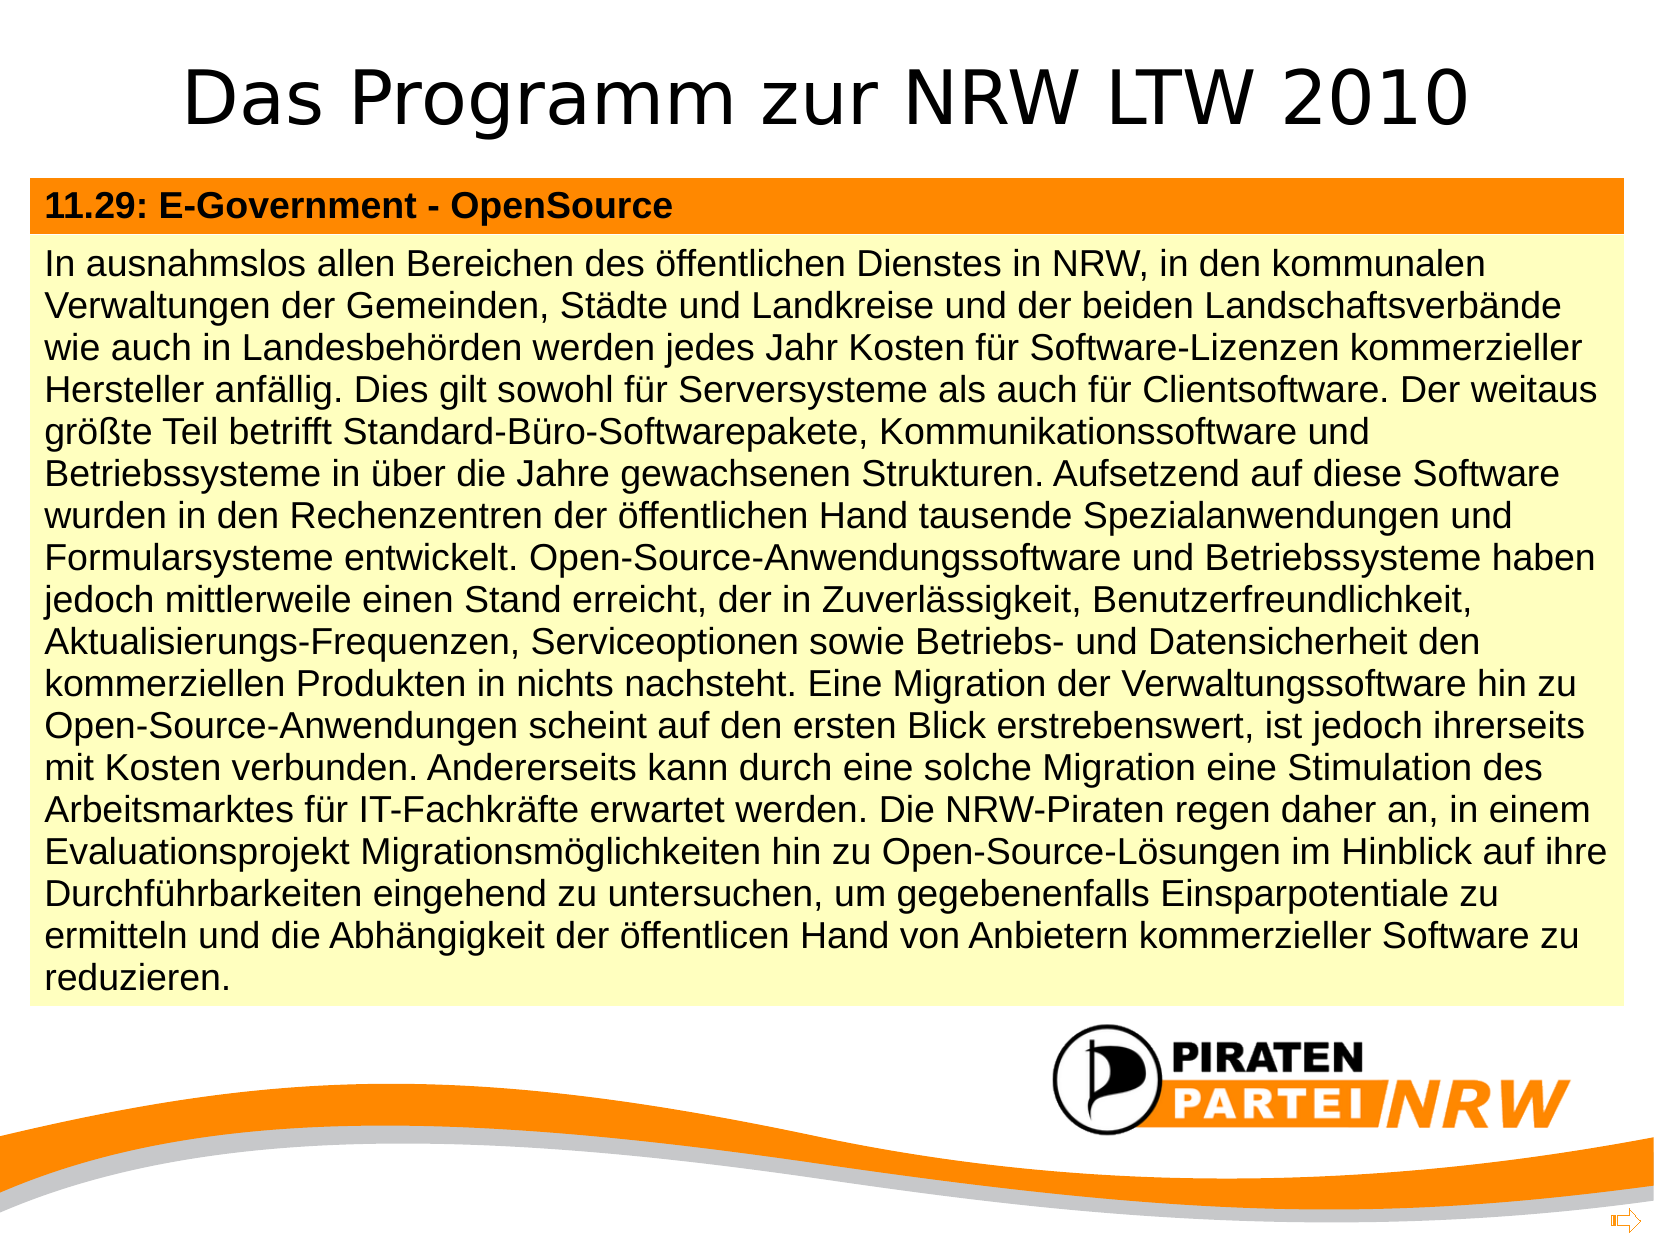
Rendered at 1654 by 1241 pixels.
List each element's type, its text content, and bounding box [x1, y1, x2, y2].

table_cell In ausnahmslos allen Bereichen des öffentlichen Dienstes in NRW, in den kommunalen Verwaltungen der Gemeinden, Städte und Landkreise und der beiden Landschaftsverbände wie auch in Landesbehörden werden jedes Jahr Kosten für Software-Lizenzen kommerzieller Hersteller anfällig. Dies gilt sowohl für Serversysteme als auch für Clientsoftware. Der weitaus größte Teil betrifft Standard-Büro-Softwarepakete, Kommunikationssoftware und Betriebssysteme in über die Jahre gewachsenen Strukturen. Aufsetzend auf diese Software wurden in den Rechenzentren der öffentlichen Hand tausende Spezialanwendungen und Formularsysteme entwickelt. Open-Source-Anwendungssoftware und Betriebssysteme haben jedoch mittlerweile einen Stand erreicht, der in Zuverlässigkeit, Benutzerfreundlichkeit, Aktualisierungs-Frequenzen, Serviceoptionen sowie Betriebs- und Datensicherheit den kommerziellen Produkten in nichts nachsteht. Eine Migration der Verwaltungssoftware hin zu Open-Source-Anwendungen scheint auf den ersten Blick erstrebenswert, ist jedoch ihrerseits mit Kosten verbunden. Andererseits kann durch eine solche Migration eine Stimulation des Arbeitsmarktes für IT-Fachkräfte erwartet werden. Die NRW-Piraten regen daher an, in einem Evaluationsprojekt Migrationsmöglichkeiten hin zu Open-Source-Lösungen im Hinblick auf ihre Durchführbarkeiten eingehend zu untersuchen, um gegebenenfalls Einsparpotentiale zu ermitteln und die Abhängigkeit der öffentlicen Hand von Anbietern kommerzieller Software zu reduzieren. [30, 235, 1624, 1006]
table_header 11.29: E-Government - OpenSource [30, 178, 1624, 234]
title Das Programm zur NRW LTW 2010 [82, 54, 1571, 143]
picture [1045, 1021, 1579, 1140]
